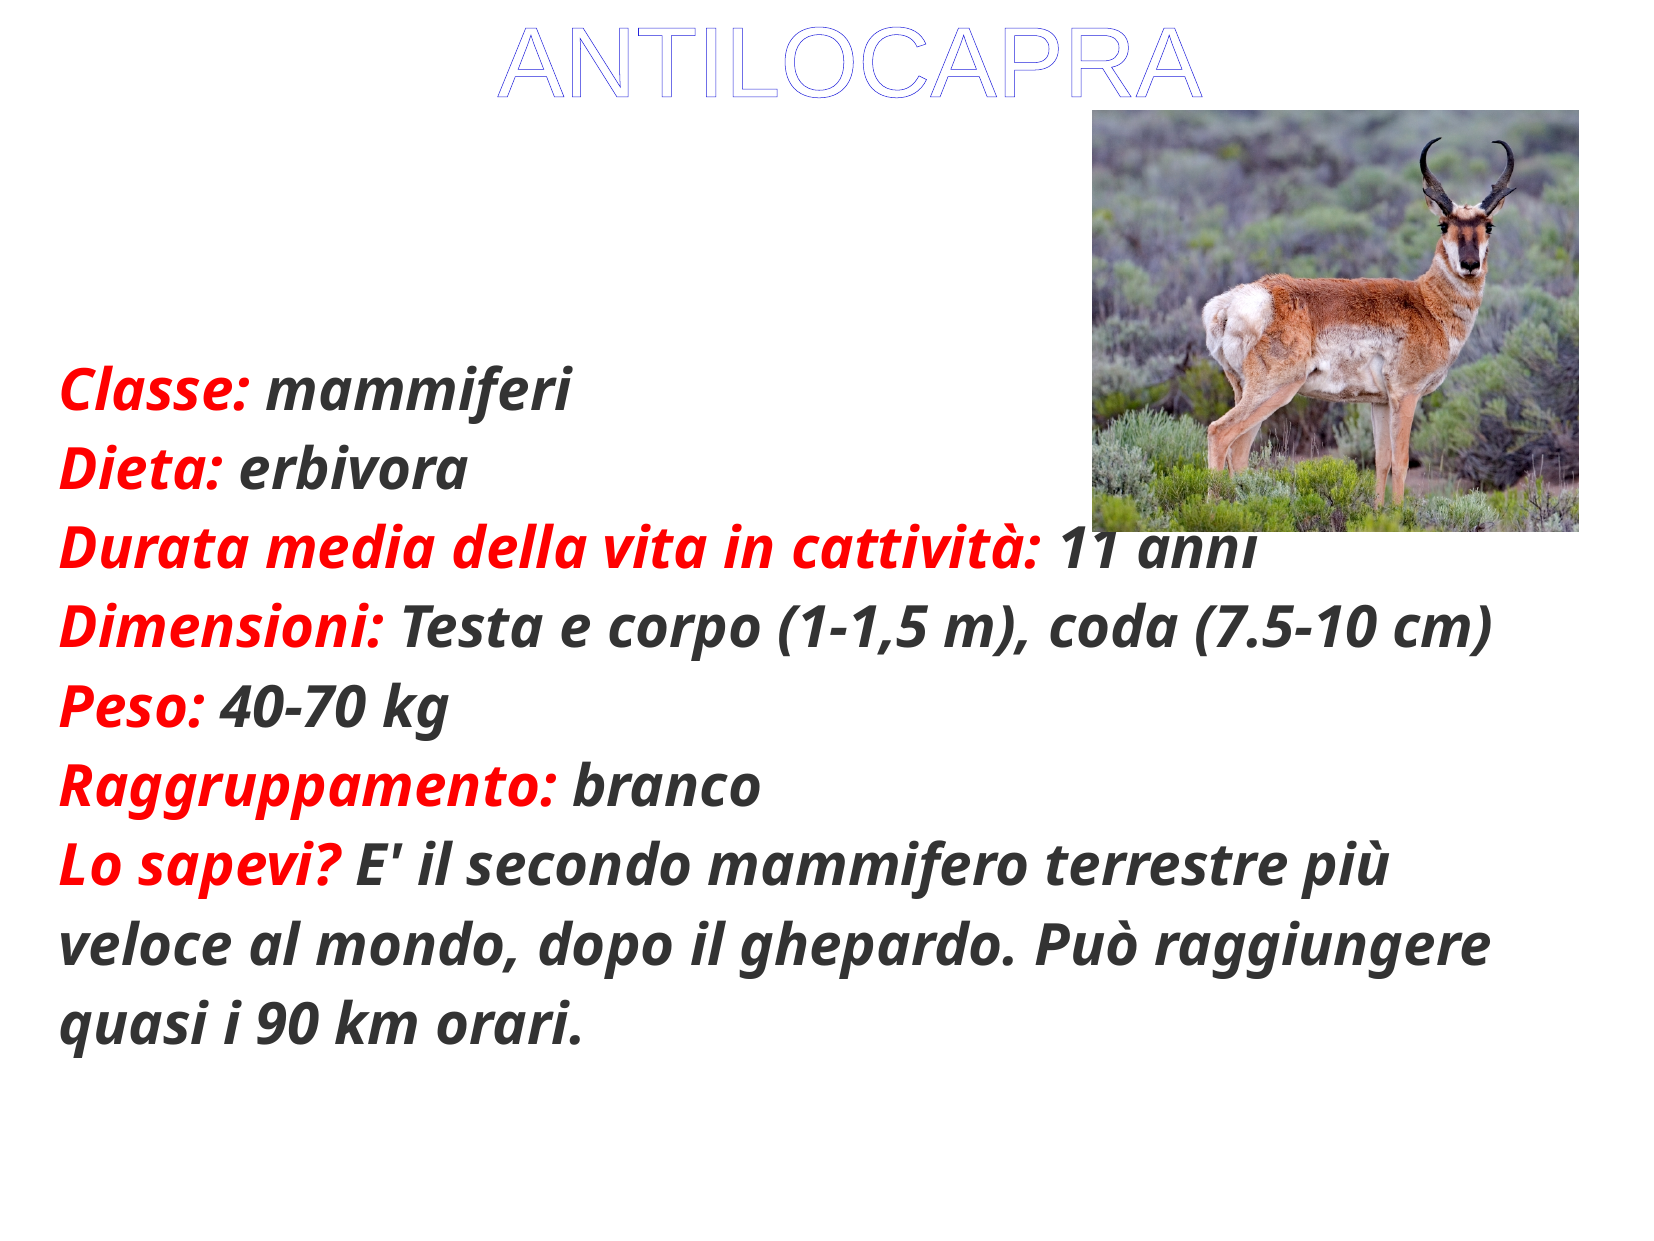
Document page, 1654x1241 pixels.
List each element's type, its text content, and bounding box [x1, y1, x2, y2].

title ANTILOCAPRA [106, 6, 1595, 119]
picture [1092, 110, 1579, 532]
subtitle Classe: mammiferi Dieta: erbivora Durata media della vita in cattività: 11 anni Dimensioni: Testa e corpo (1-1,5 m), coda (7.5-10 cm) Peso: 40-70 kg Raggruppamento: branco Lo sapevi? E' il secondo mammifero terrestre più veloce al mondo, dopo il ghepardo. Può raggiungere quasi i 90 km orari. [59, 295, 1548, 1114]
